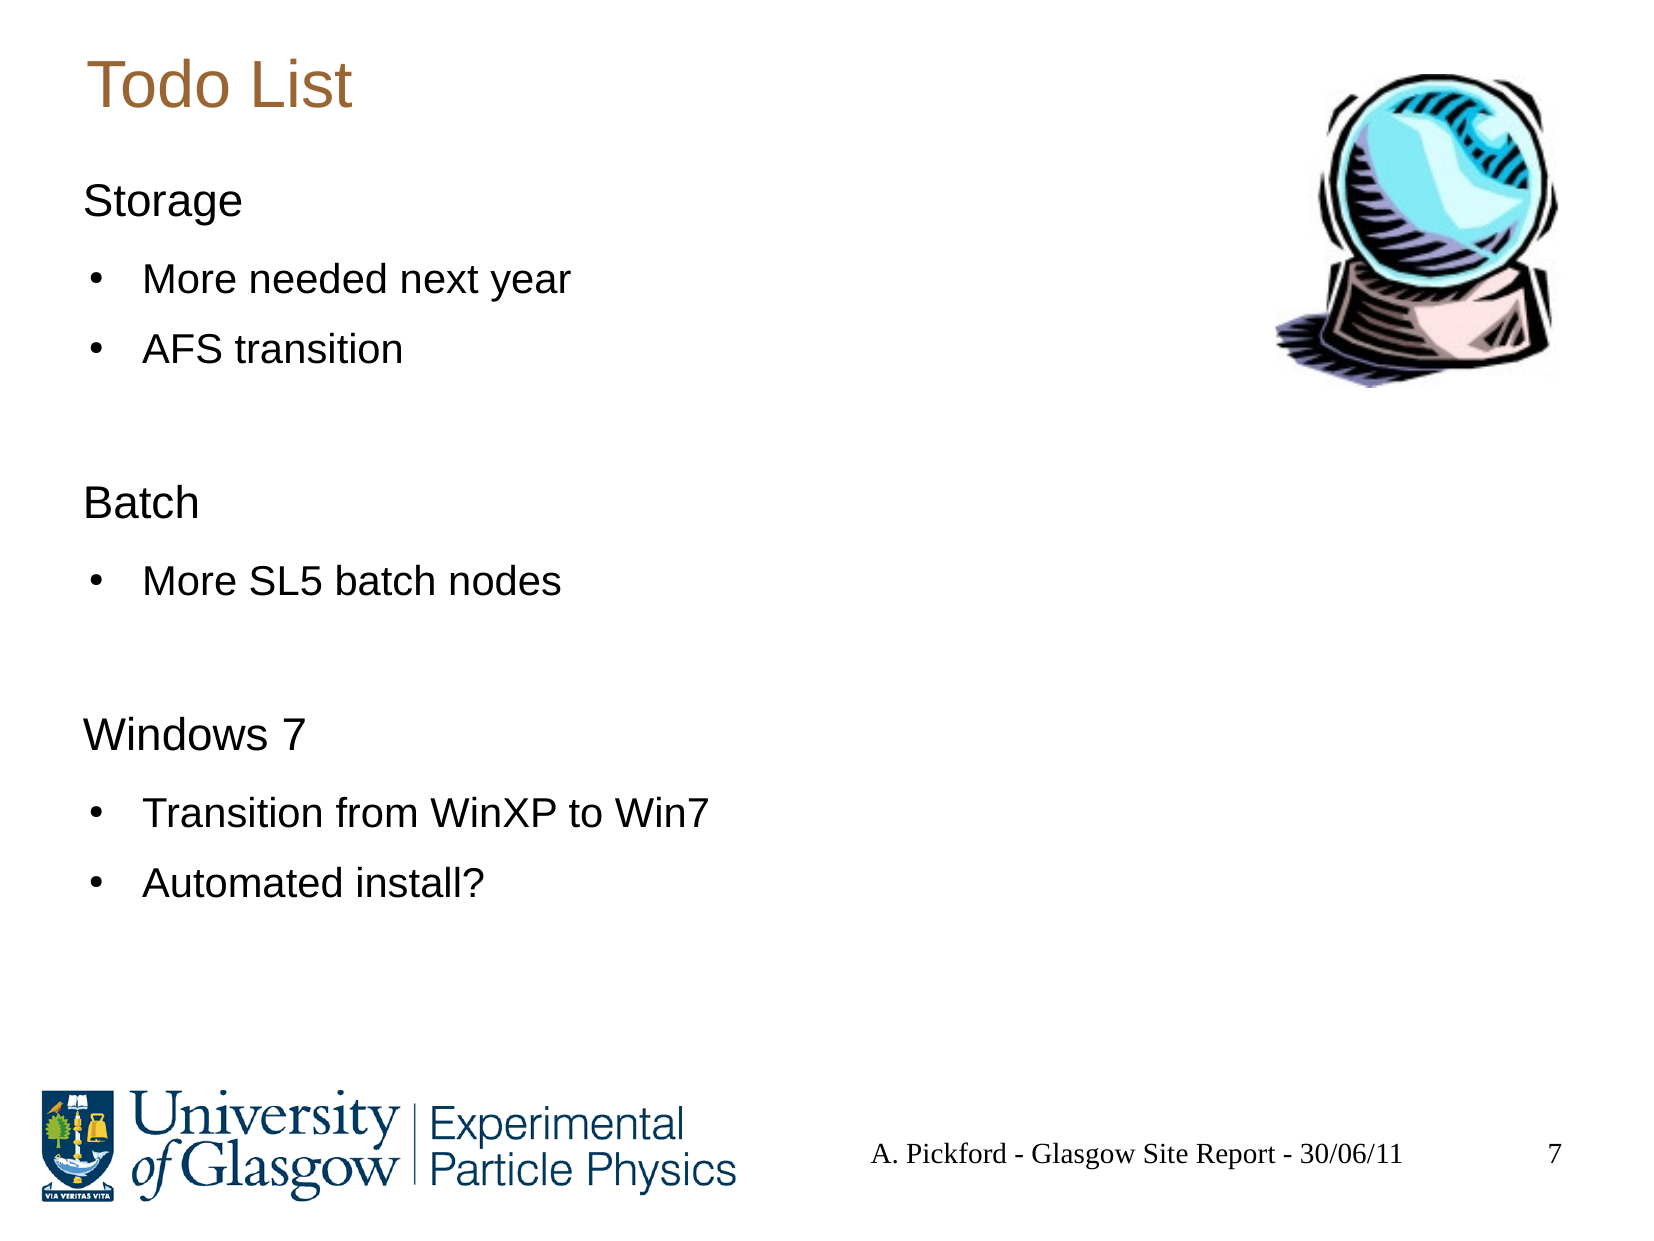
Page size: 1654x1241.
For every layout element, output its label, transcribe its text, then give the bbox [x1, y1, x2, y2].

picture [0, 1048, 769, 1241]
list Storage More needed next year AFS transition Batch More SL5 batch nodes Windows 7 Transition from WinXP to Win7 Automated install? [71, 175, 1560, 994]
title Todo List [86, 17, 1576, 151]
picture [1275, 74, 1575, 388]
